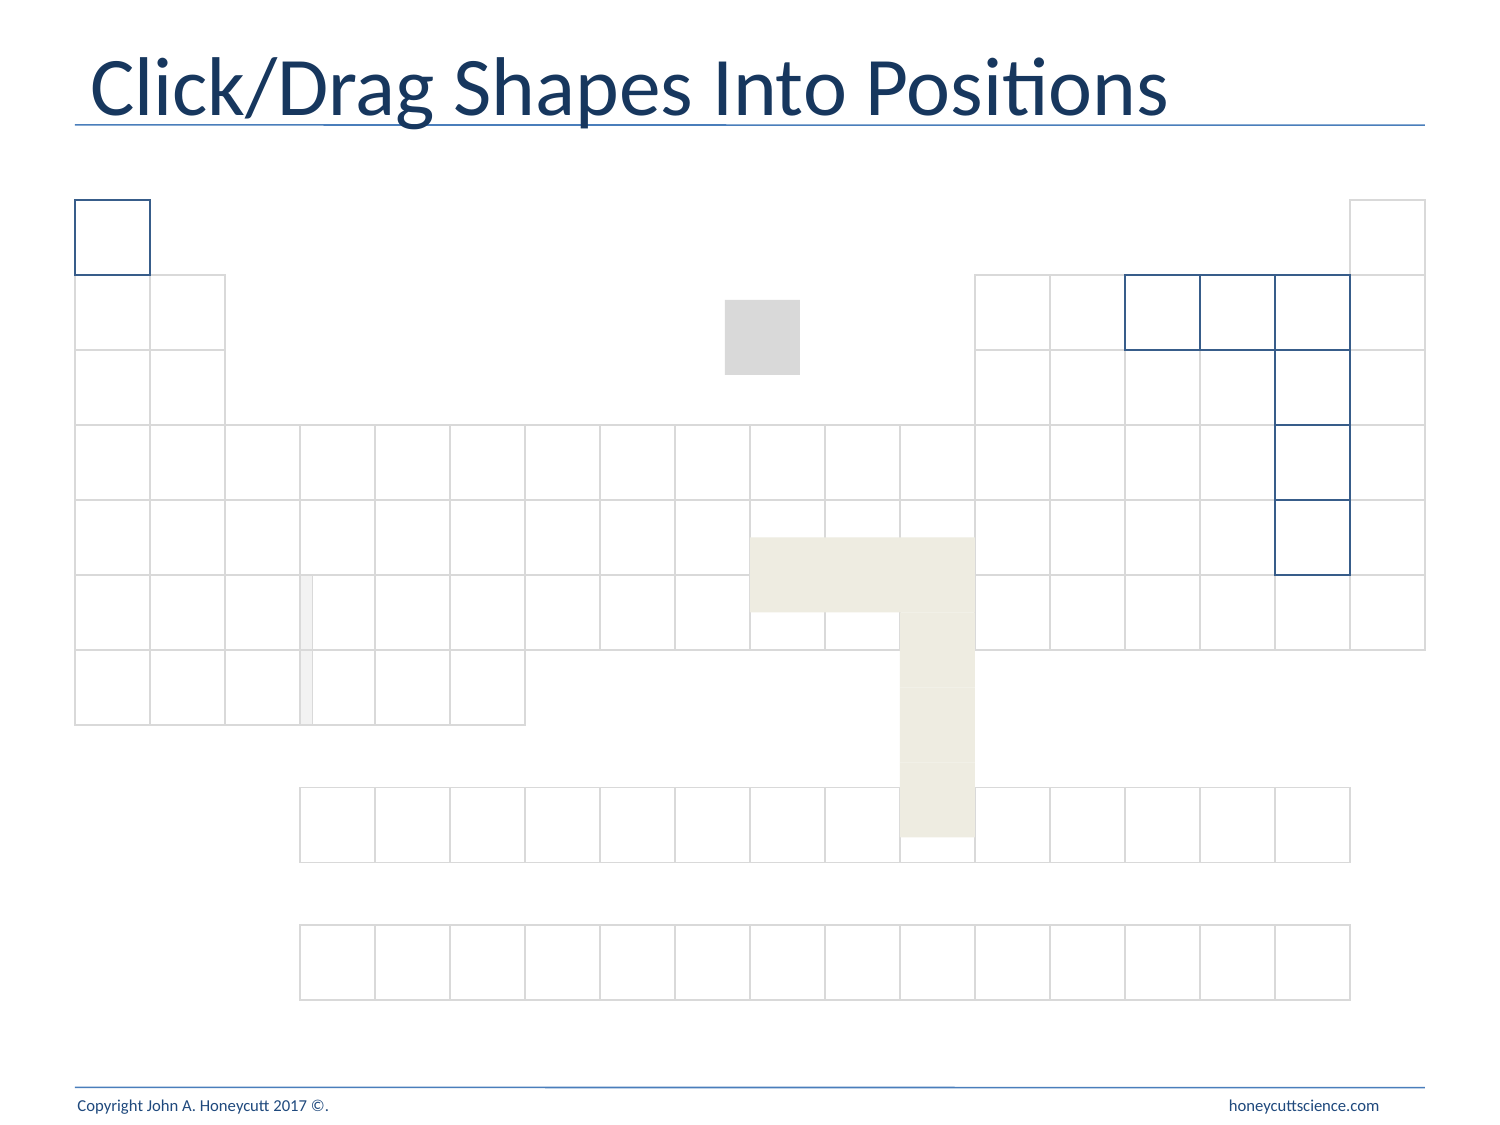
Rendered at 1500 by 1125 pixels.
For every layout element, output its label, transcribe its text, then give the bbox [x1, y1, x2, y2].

text_box [749, 537, 975, 838]
text_box [724, 299, 800, 375]
title Click/Drag Shapes Into Positions [75, 45, 1425, 121]
